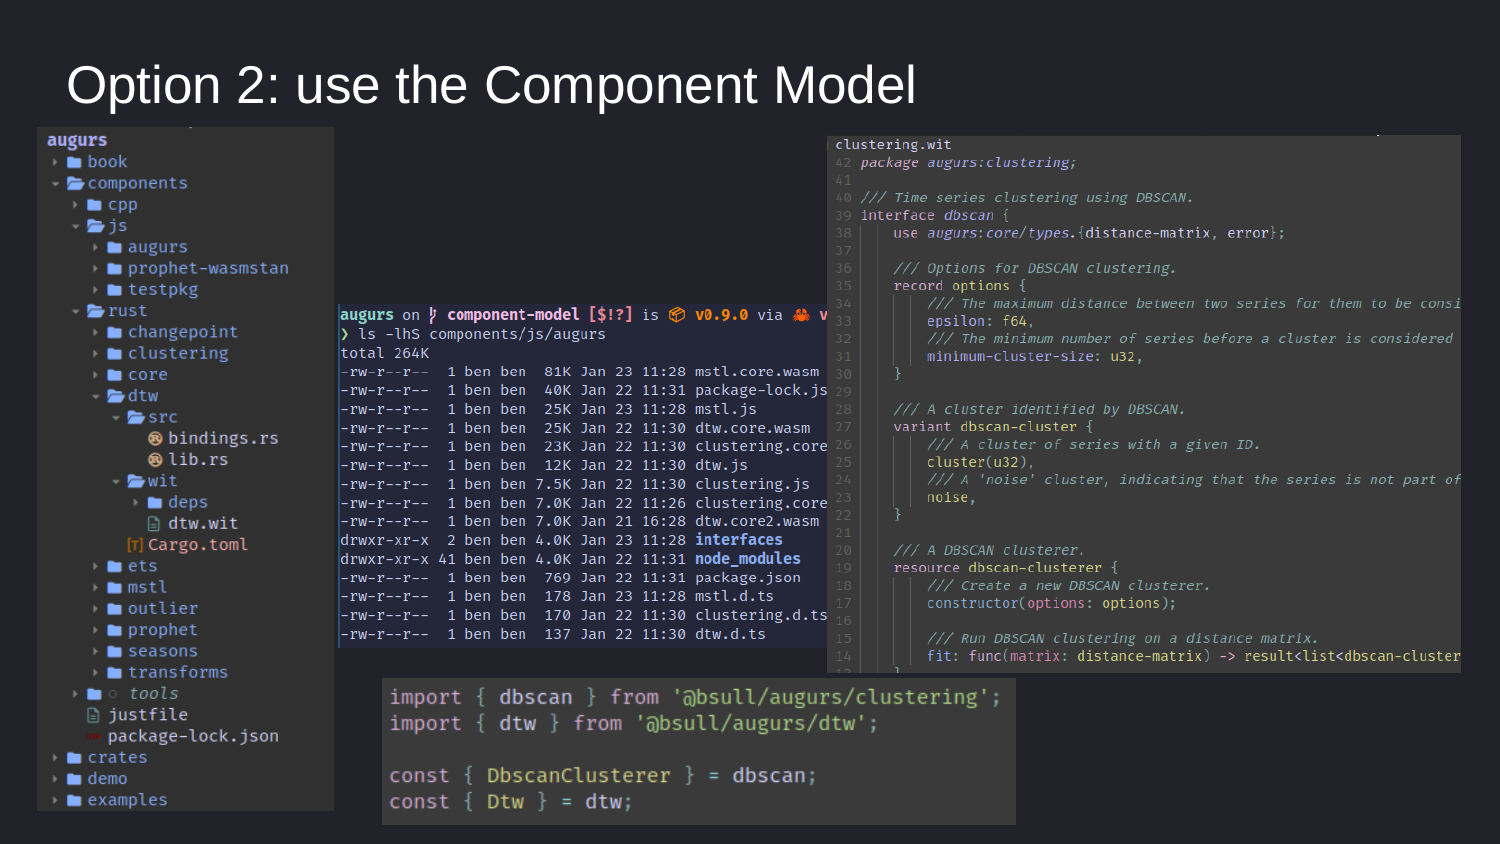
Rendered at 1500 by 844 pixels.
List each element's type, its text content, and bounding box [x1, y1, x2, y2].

picture [338, 135, 1461, 673]
picture [382, 678, 1016, 825]
picture [37, 127, 334, 811]
title Option 2: use the Component Model [51, 35, 1449, 130]
